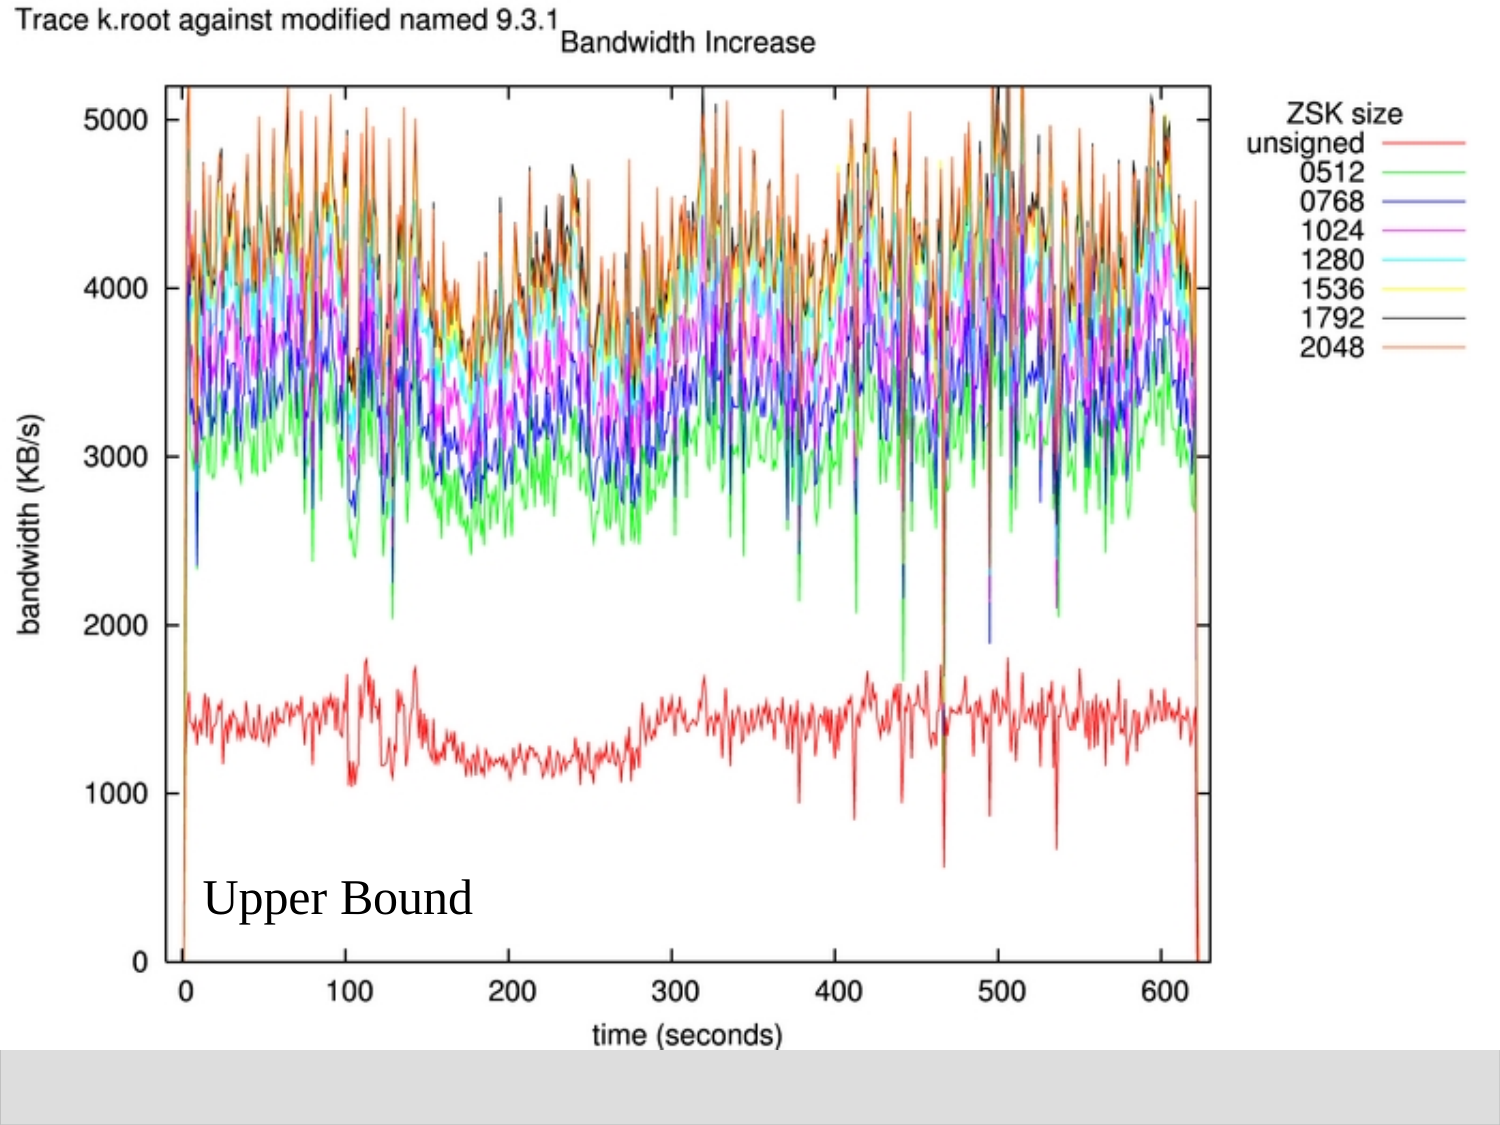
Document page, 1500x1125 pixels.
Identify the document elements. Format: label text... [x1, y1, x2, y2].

picture [0, 0, 1500, 1051]
text_box Upper Bound [187, 862, 489, 933]
